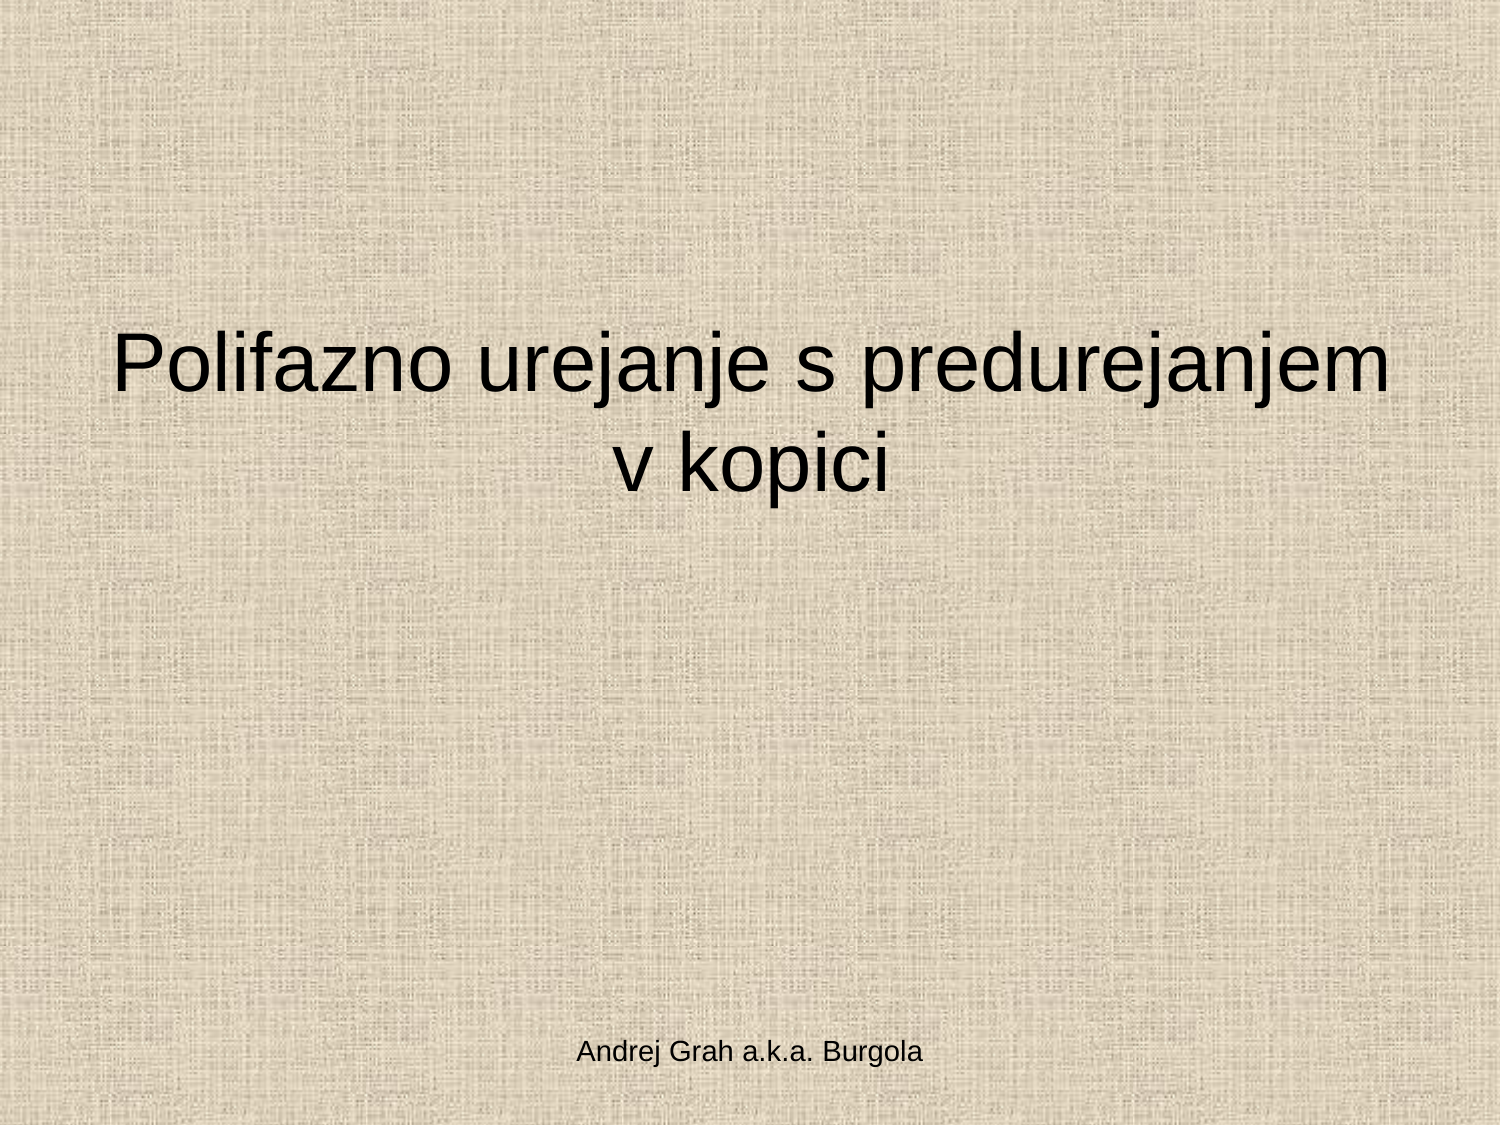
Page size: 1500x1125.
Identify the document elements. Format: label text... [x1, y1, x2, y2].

text_box Andrej Grah a.k.a. Burgola [512, 1024, 988, 1103]
title Polifazno urejanje s predurejanjem v kopici [76, 300, 1427, 516]
picture [0, 0, 1500, 1125]
